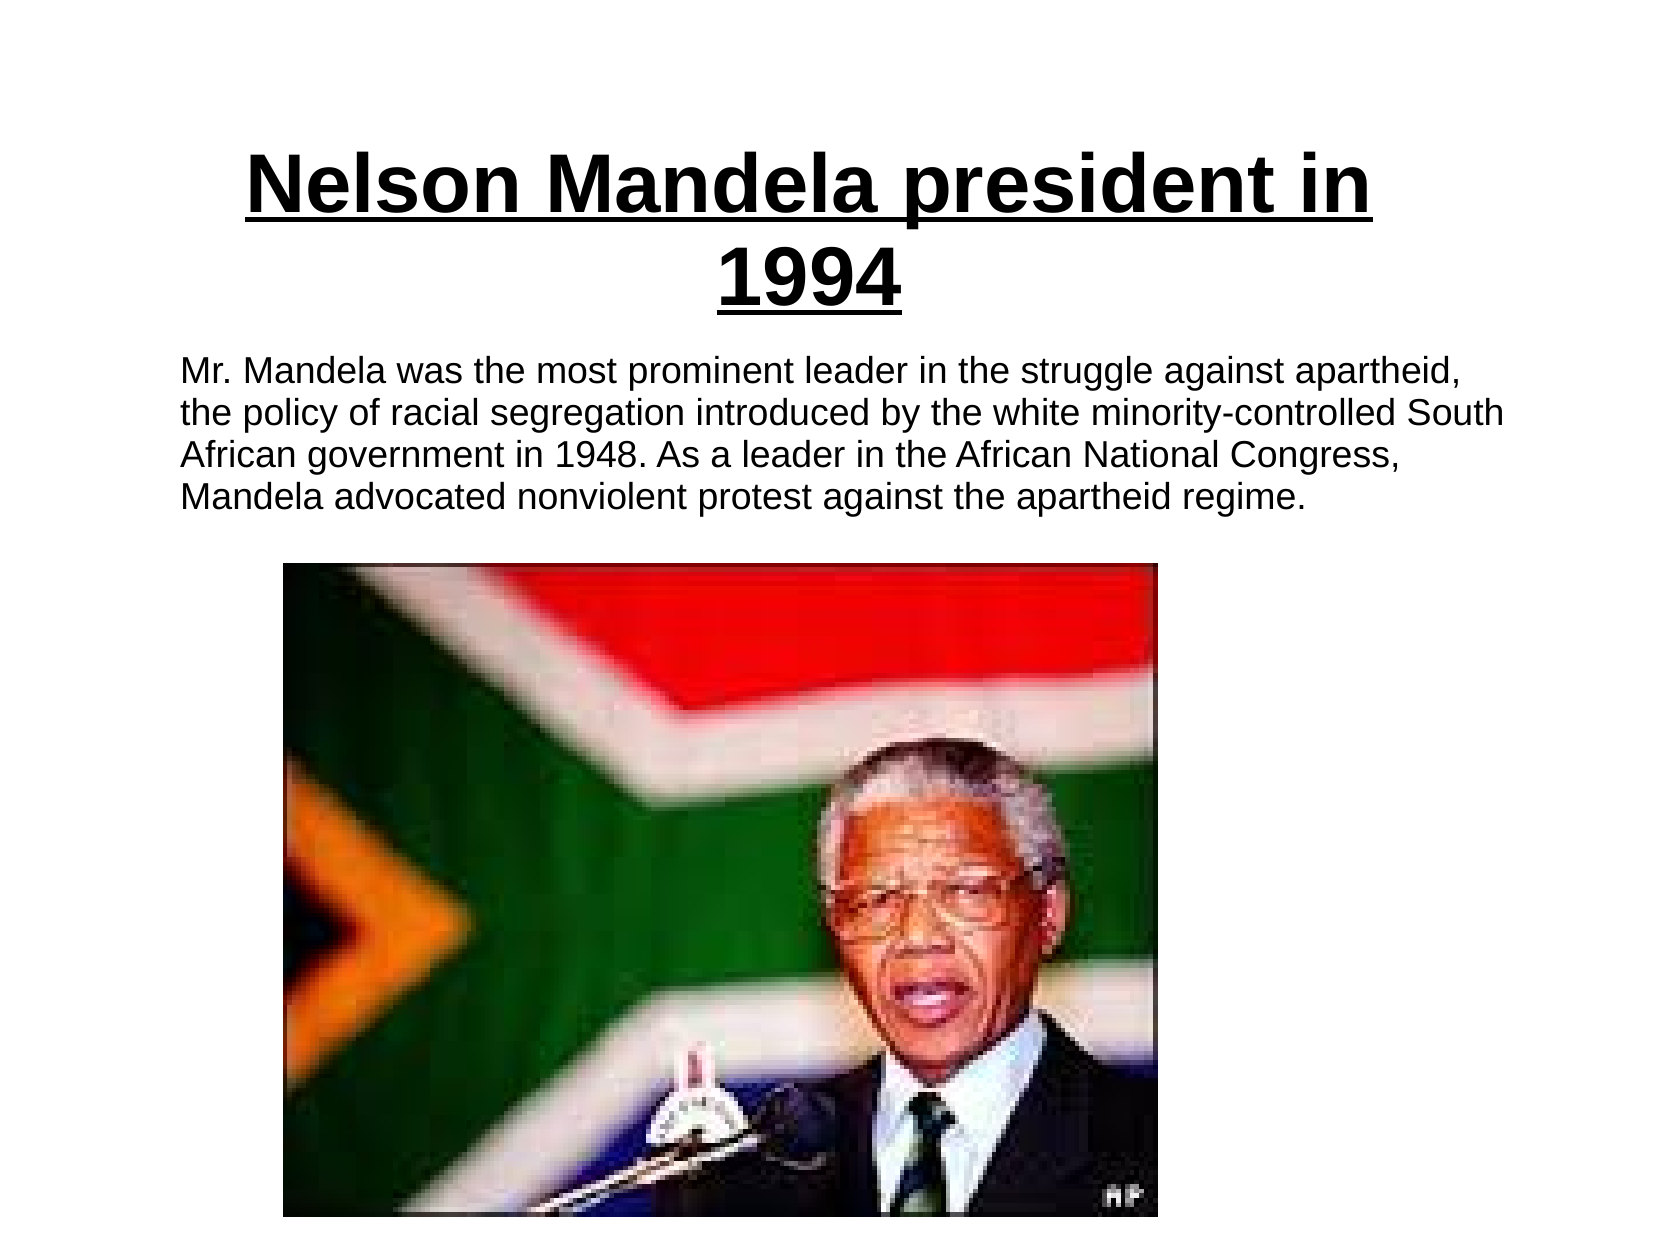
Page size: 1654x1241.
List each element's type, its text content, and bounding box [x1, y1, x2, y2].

text_box Mr. Mandela was the most prominent leader in the struggle against apartheid, the policy of racial segregation introduced by the white minority-controlled South African government in 1948. As a leader in the African National Congress, Mandela advocated nonviolent protest against the apartheid regime. [165, 342, 1524, 1165]
text_box Nelson Mandela president in 1994 [188, 129, 1430, 331]
picture [283, 563, 1158, 1217]
